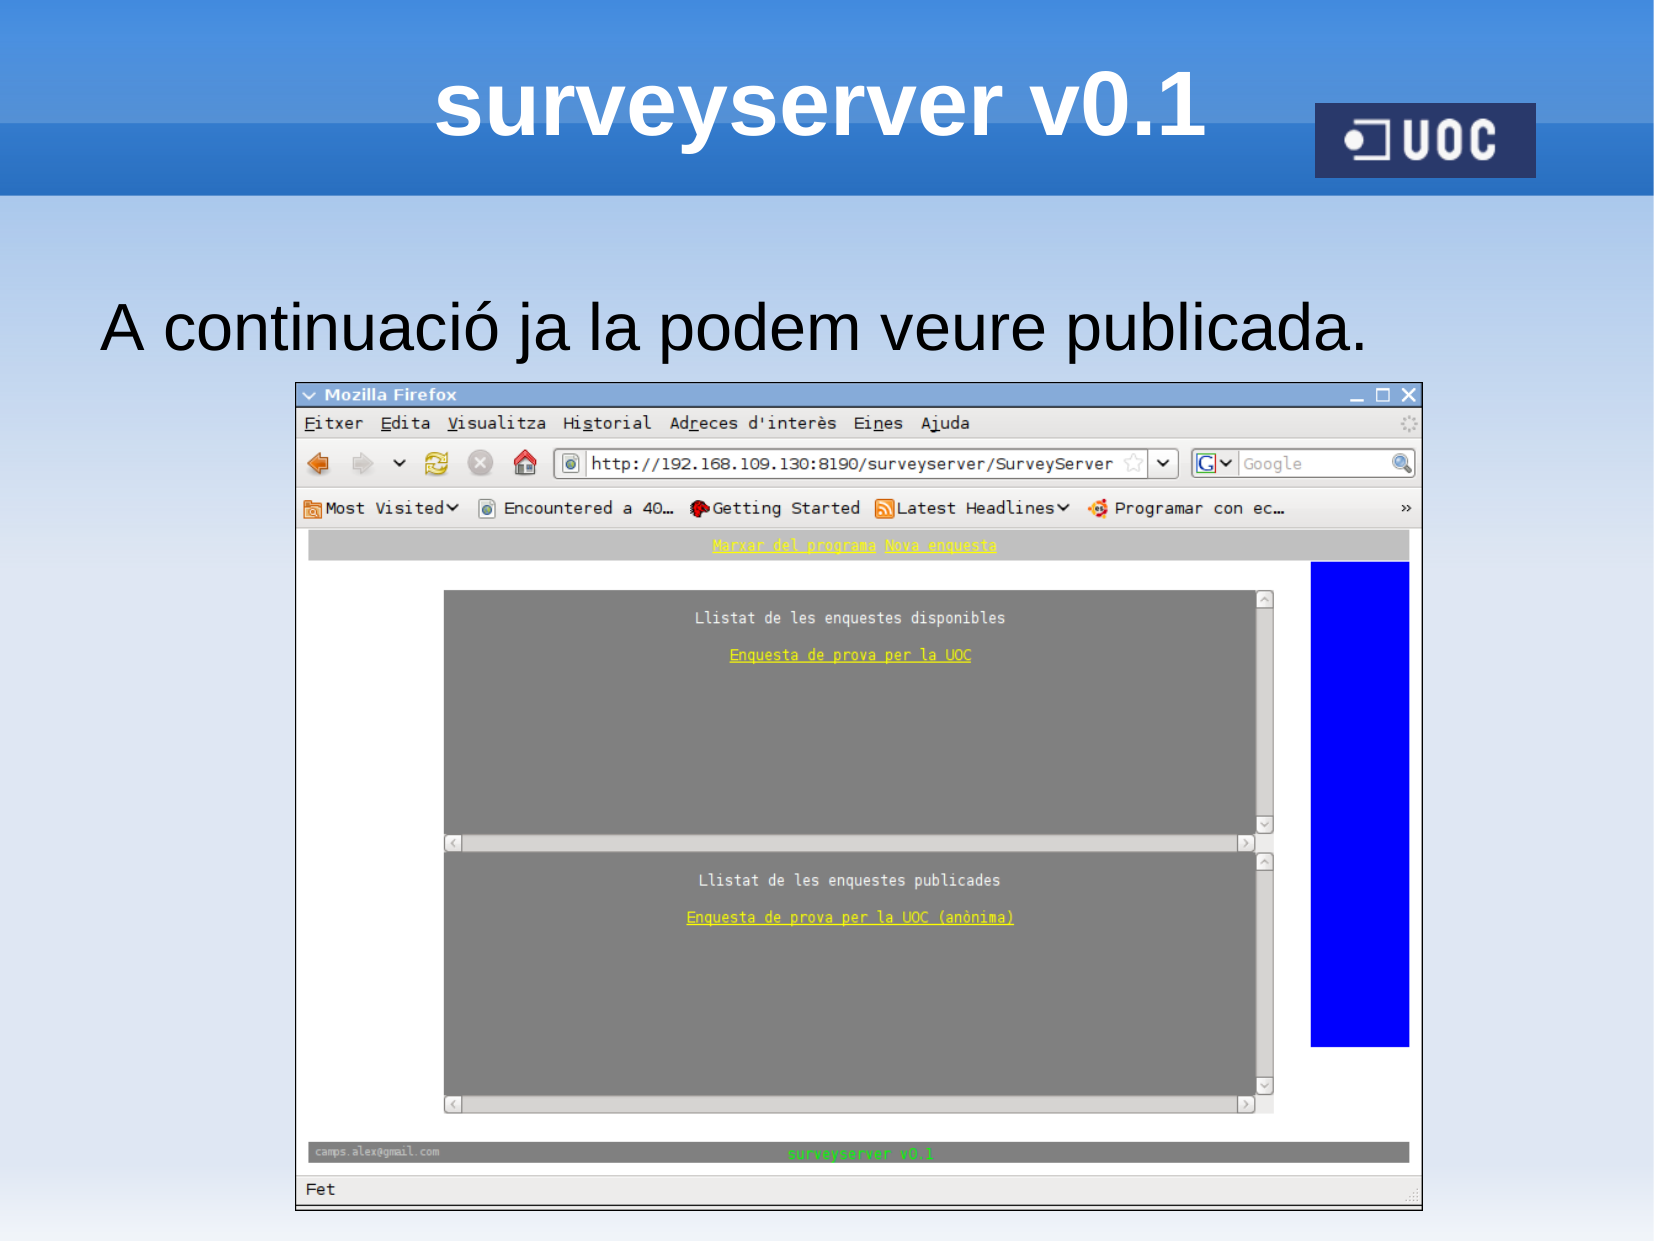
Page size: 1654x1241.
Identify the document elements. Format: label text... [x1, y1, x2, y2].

picture [0, 0, 1654, 1241]
title surveyserver v0.1 [76, 7, 1565, 200]
list A continuació ja la podem veure publicada. [82, 290, 1571, 1094]
